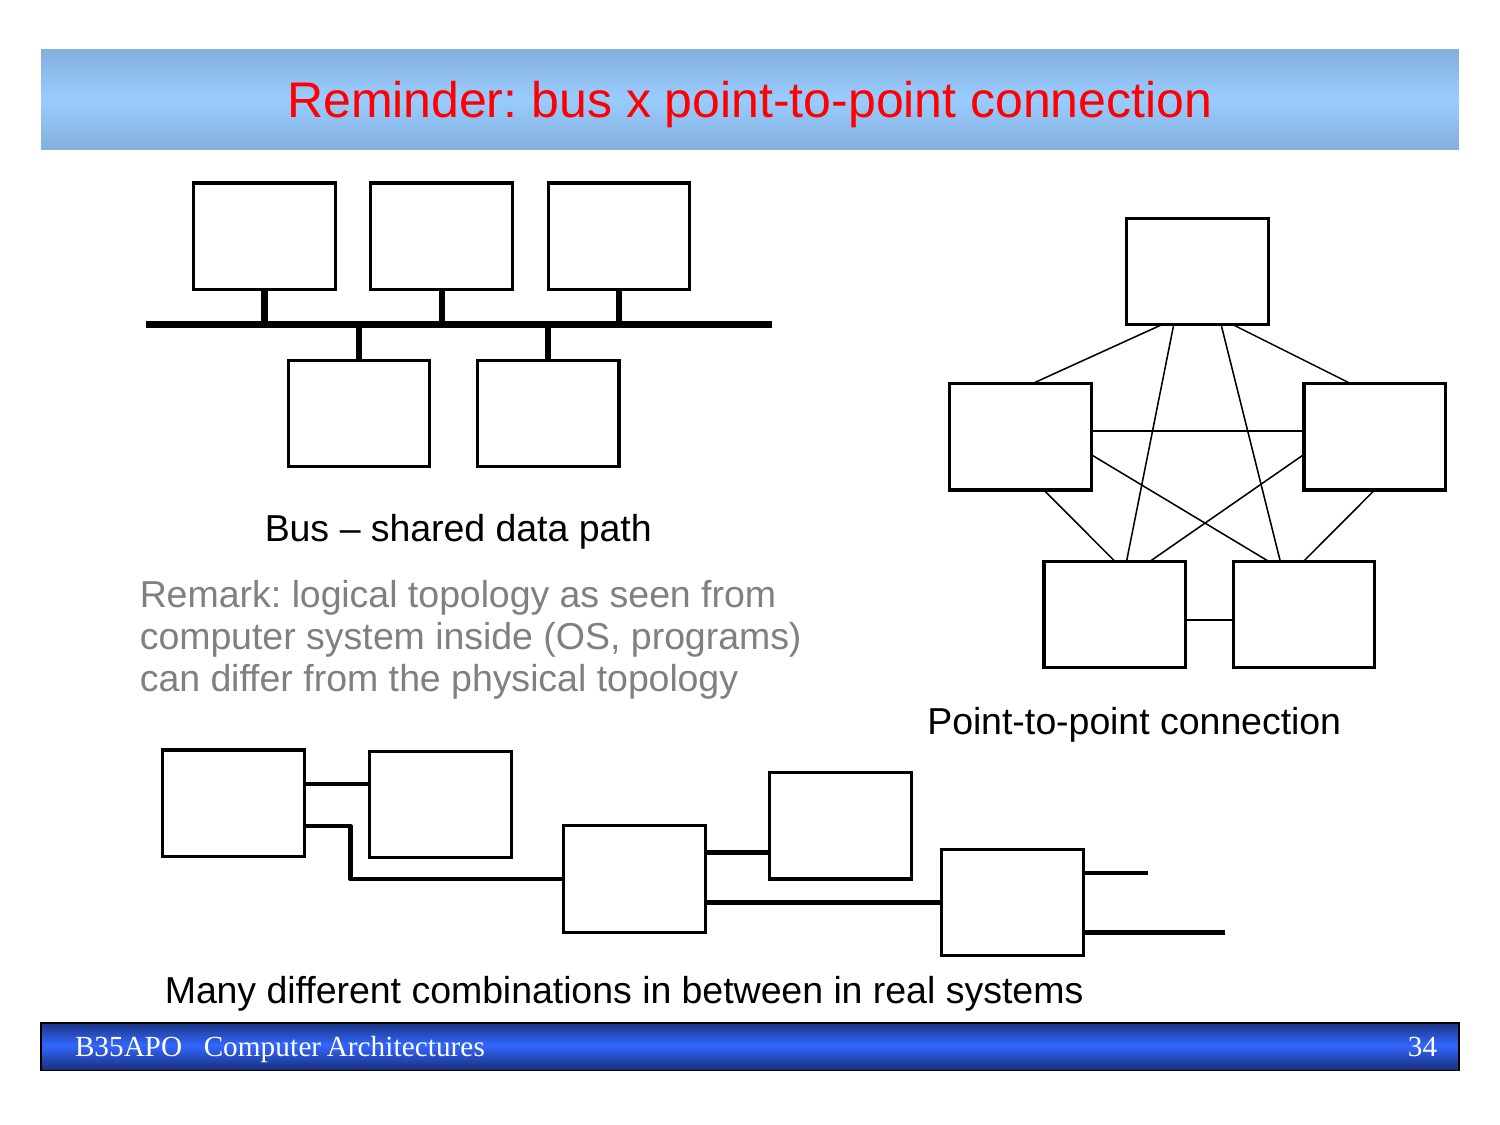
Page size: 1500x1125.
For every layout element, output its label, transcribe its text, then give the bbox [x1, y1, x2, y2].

text_box Point-to-point connection [912, 693, 1400, 751]
text_box Many different combinations in between in real systems [150, 962, 1376, 1020]
text_box Remark: logical topology as seen from computer system inside (OS, programs) can differ from the physical topology [124, 565, 850, 707]
text_box Bus – shared data path [249, 499, 688, 557]
title Reminder: bus x point-to-point connection [41, 49, 1459, 150]
